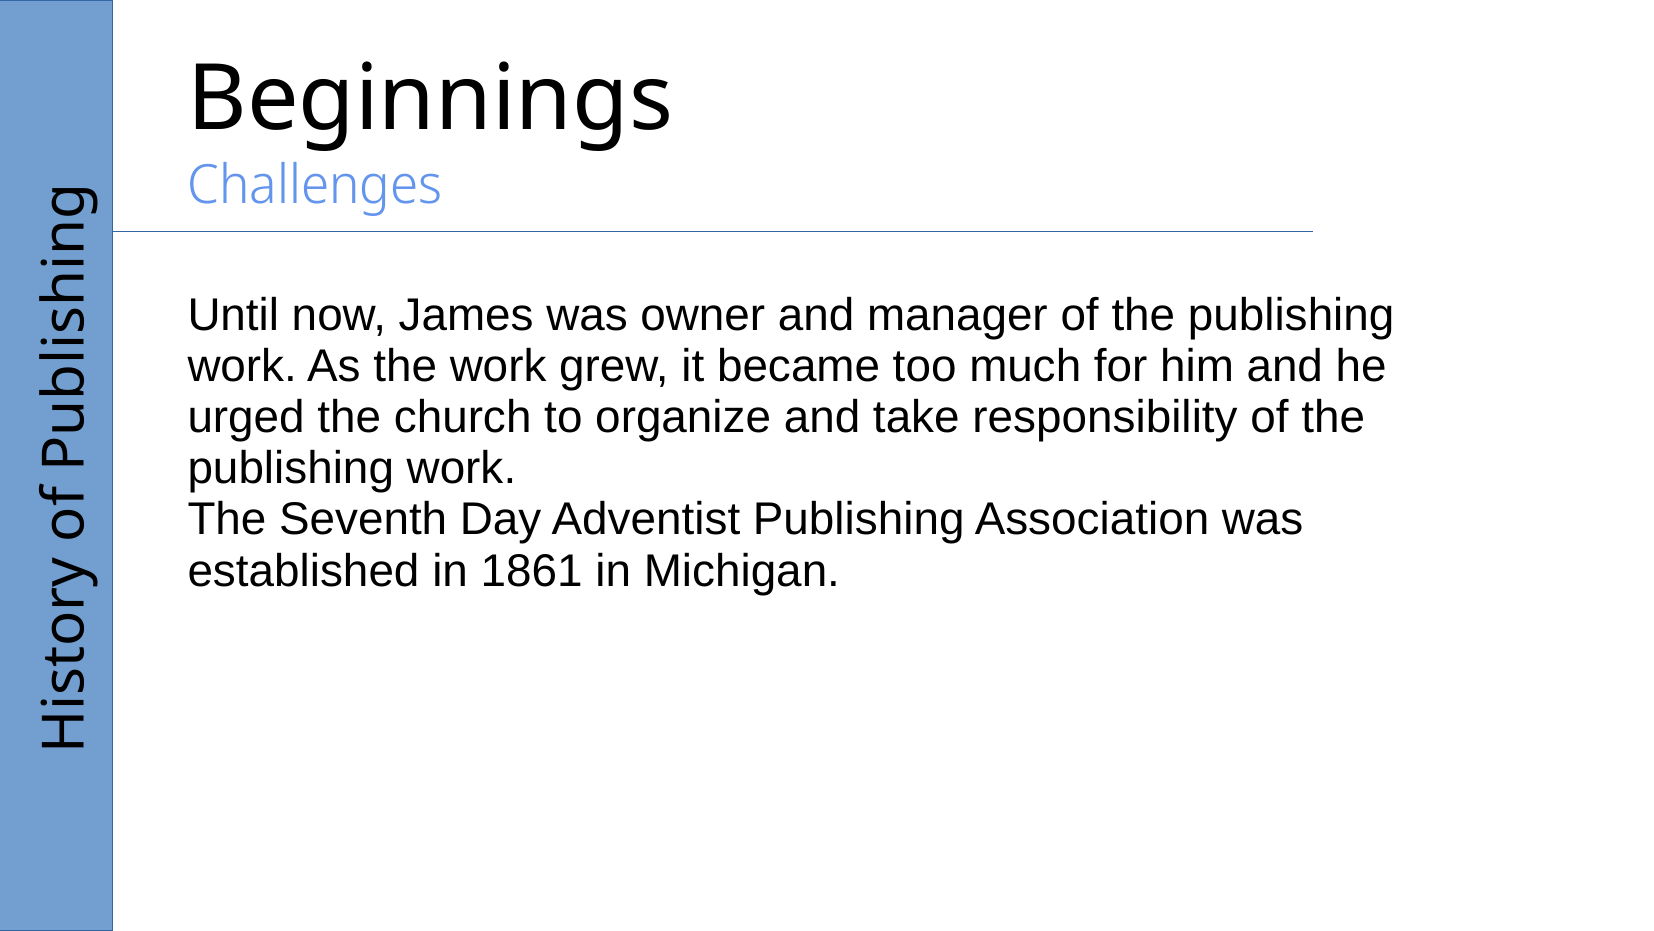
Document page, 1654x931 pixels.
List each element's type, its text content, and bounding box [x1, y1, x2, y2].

text_box History of Publishing [13, 37, 105, 901]
title Challenges [187, 125, 1571, 239]
subtitle Until now, James was owner and manager of the publishing work. As the work grew, it became too much for him and he urged the church to organize and take responsibility of the publishing work. The Seventh Day Adventist Publishing Association was established in 1861 in Michigan. [187, 288, 1501, 826]
text_box [0, 0, 113, 931]
title Beginnings [187, 33, 1571, 125]
